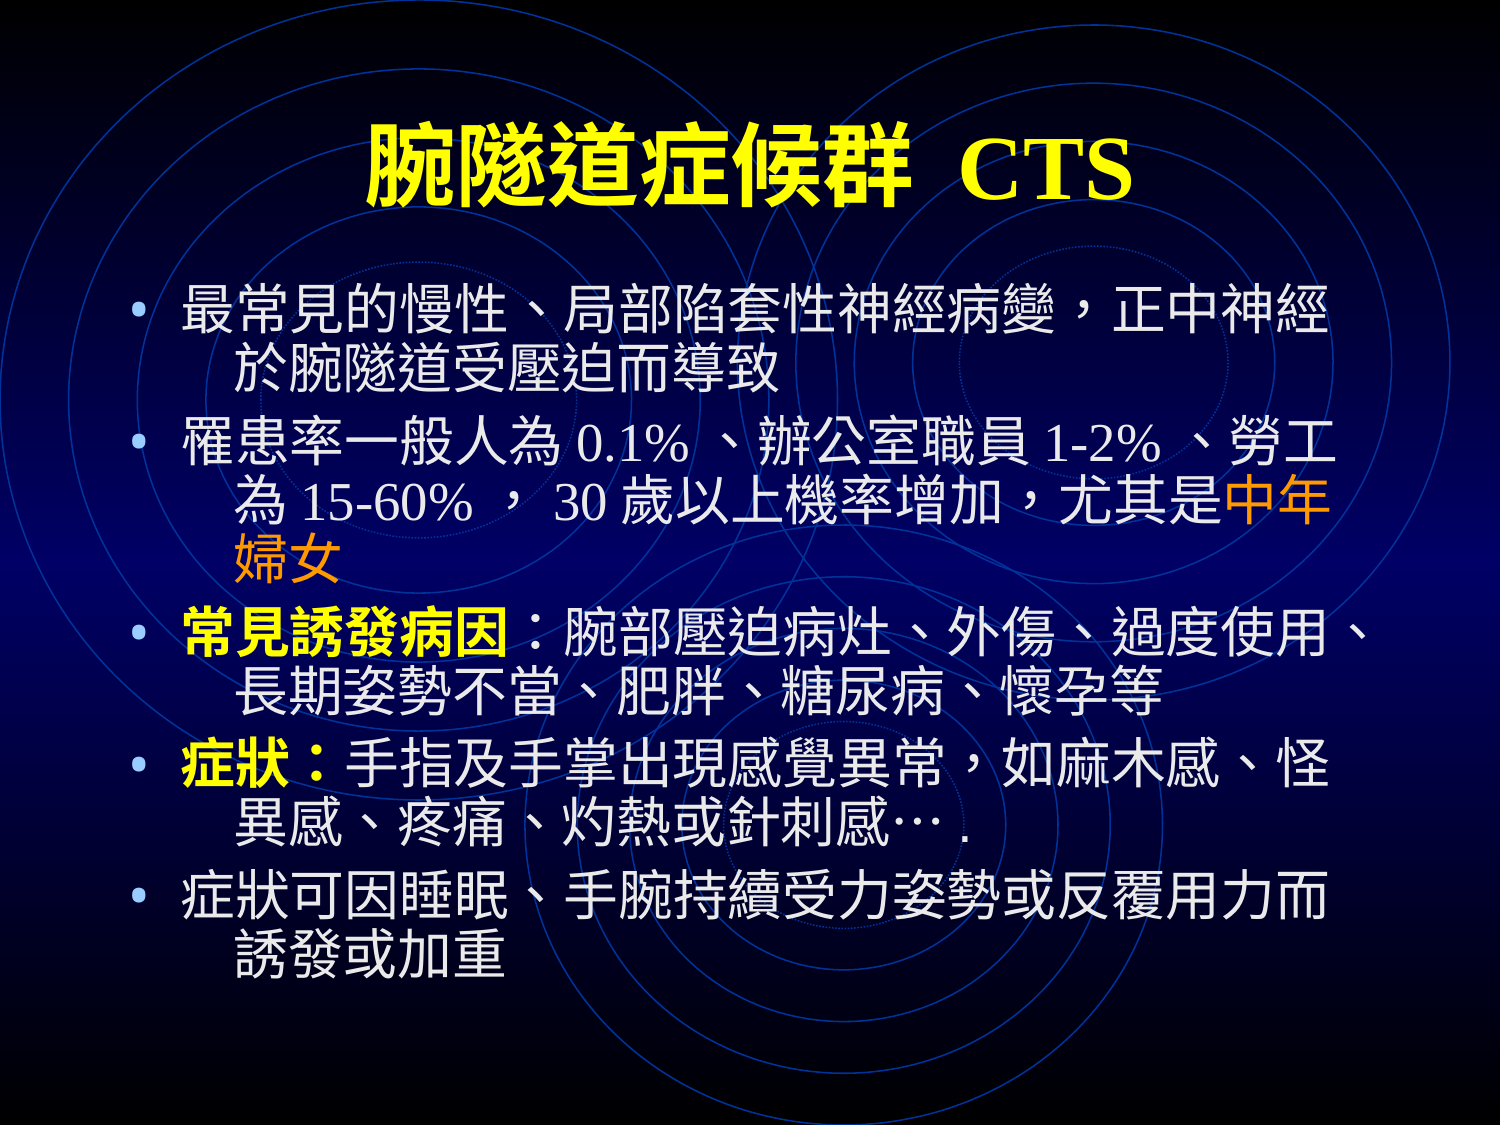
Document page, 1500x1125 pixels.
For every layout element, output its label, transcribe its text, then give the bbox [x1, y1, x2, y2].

list 最常見的慢性、局部陷套性神經病變，正中神經於腕隧道受壓迫而導致 罹患率一般人為0.1%、辦公室職員1-2%、勞工為15-60%，30歲以上機率增加，尤其是中年婦女 常見誘發病因：腕部壓迫病灶、外傷、過度使用、長期姿勢不當、肥胖、糖尿病、懷孕等 症狀：手指及手掌出現感覺異常，如麻木感、怪異感、疼痛、灼熱或針刺感…. 症狀可因睡眠、手腕持續受力姿勢或反覆用力而誘發或加重 [112, 275, 1388, 1001]
title 腕隧道症候群 CTS [112, 99, 1388, 213]
